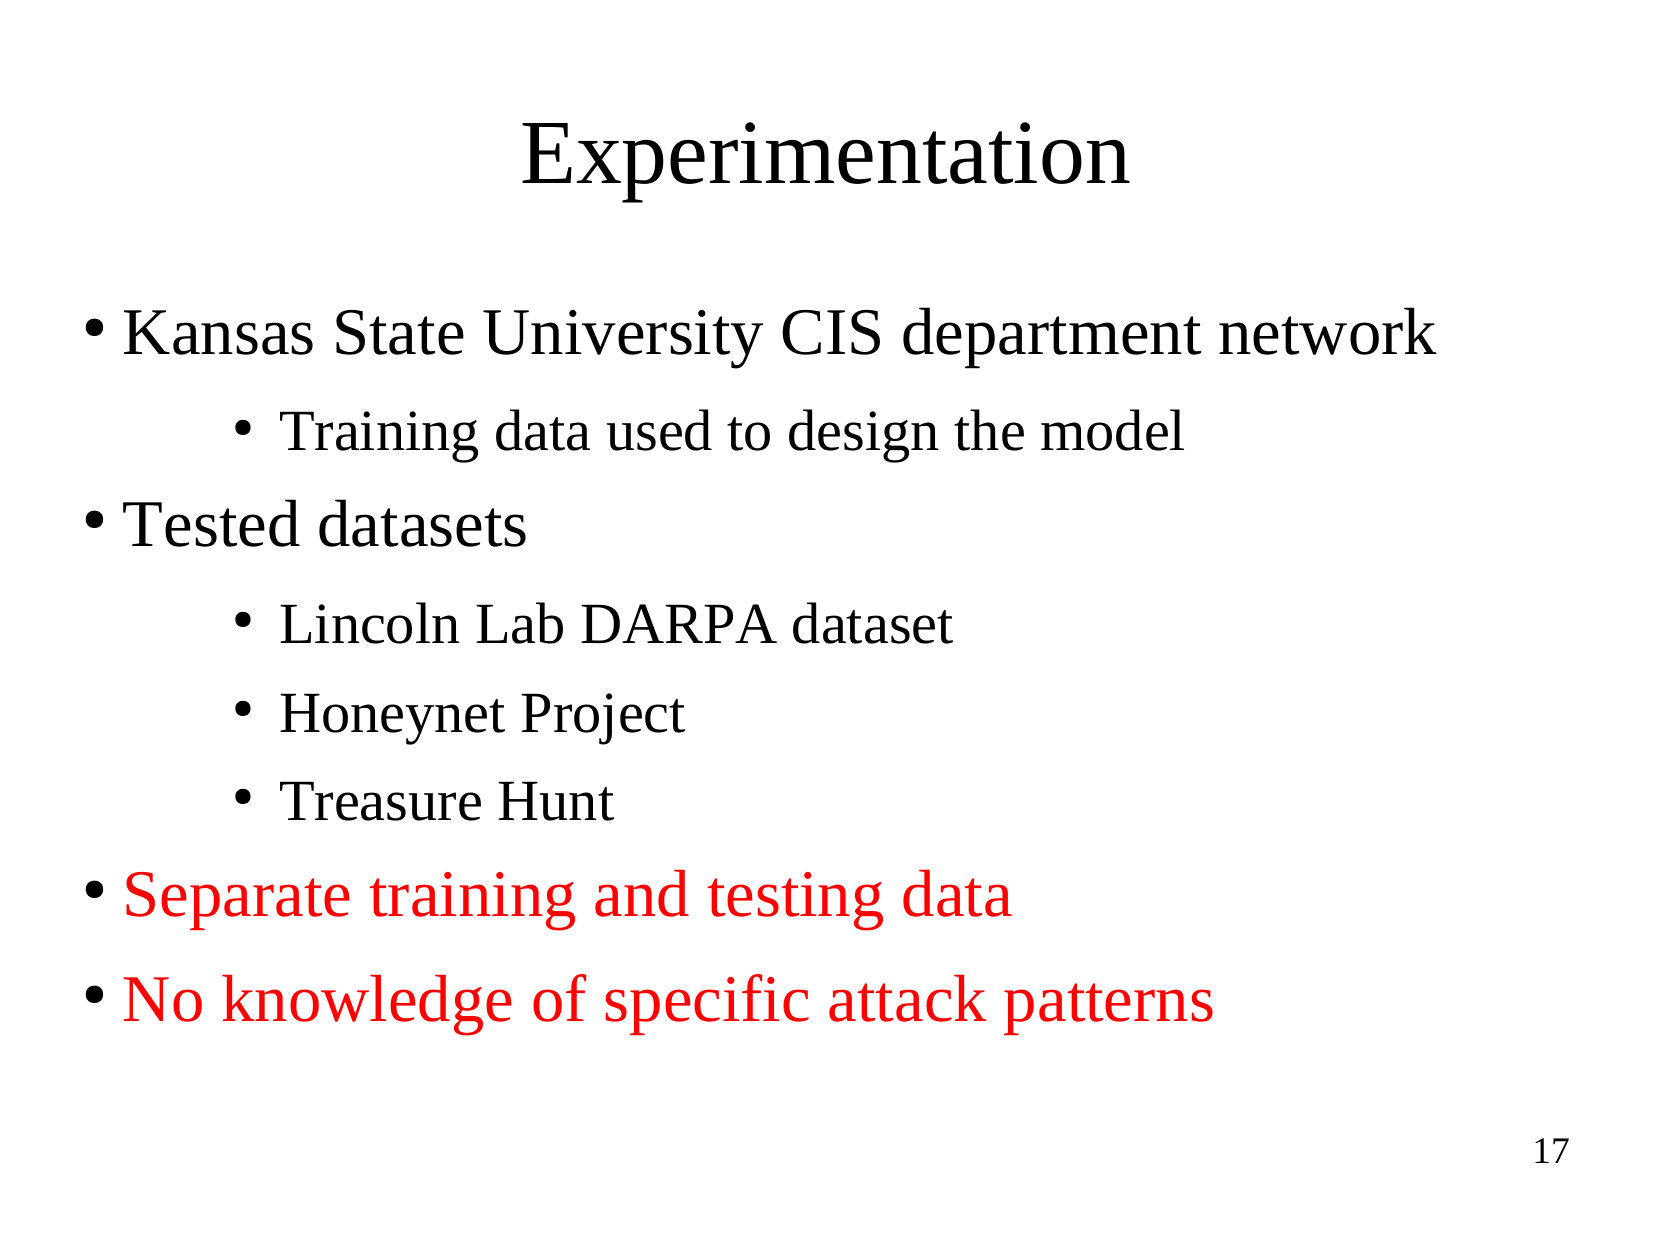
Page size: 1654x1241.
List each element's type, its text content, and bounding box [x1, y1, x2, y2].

title Experimentation [82, 56, 1570, 249]
list Kansas State University CIS department network Training data used to design the model Tested datasets Lincoln Lab DARPA dataset Honeynet Project Treasure Hunt Separate training and testing data No knowledge of specific attack patterns [82, 290, 1570, 1108]
